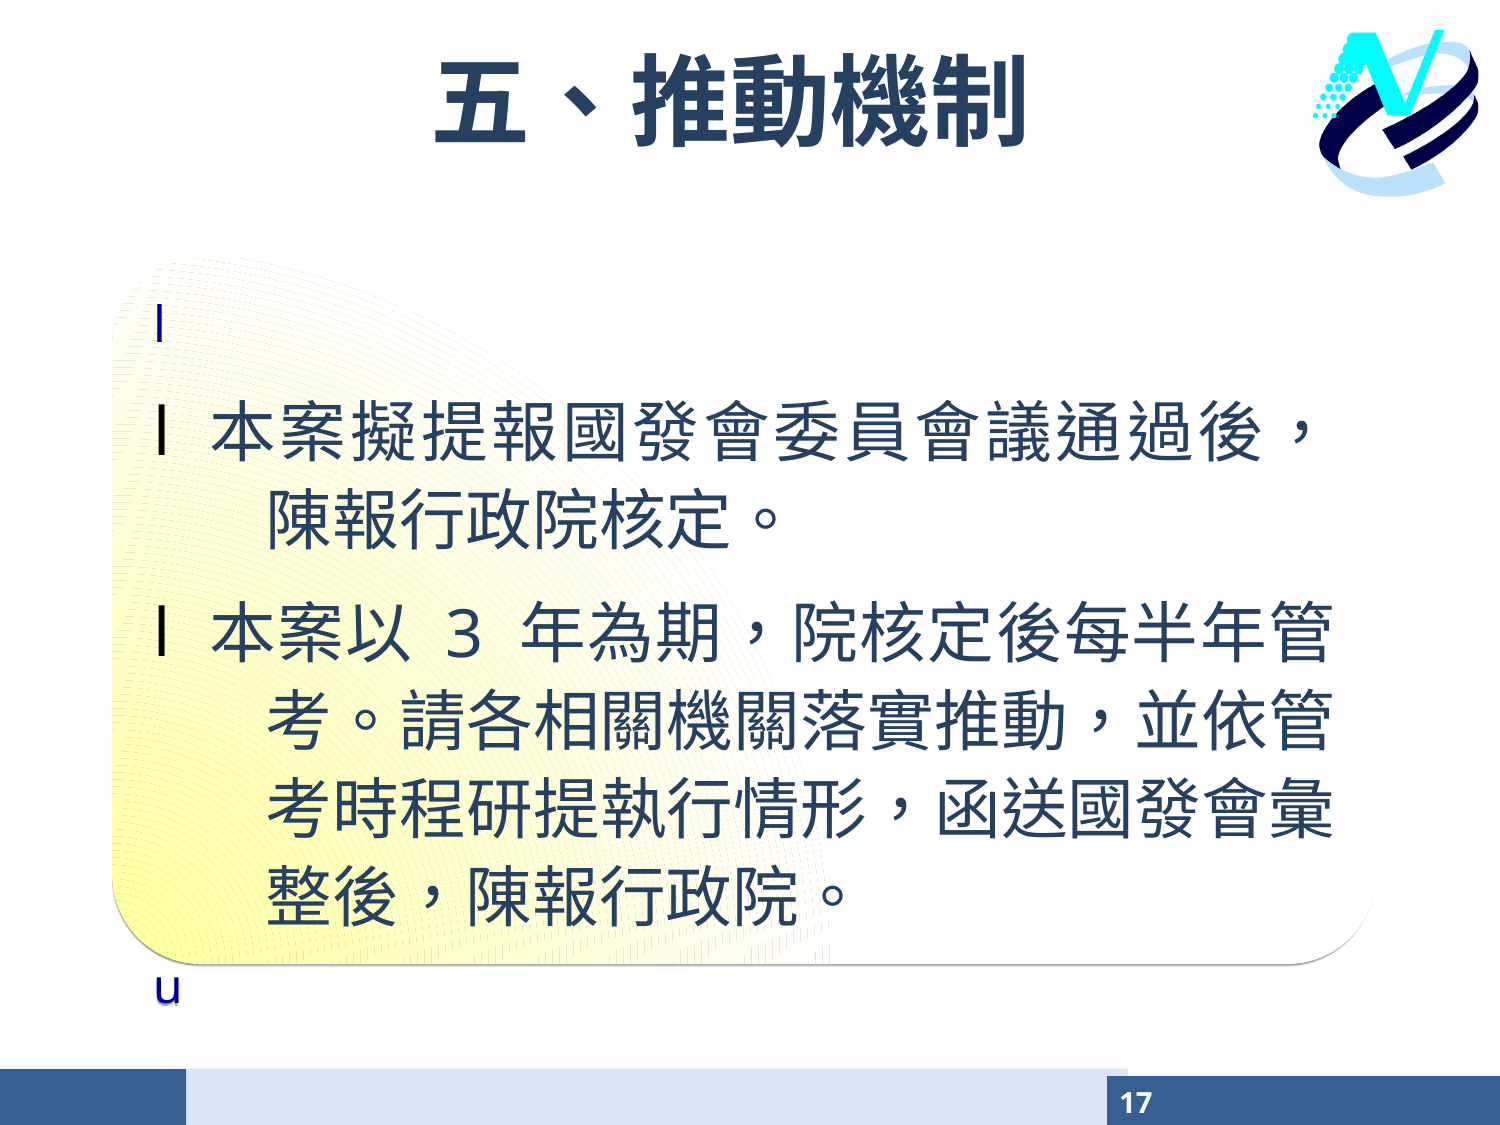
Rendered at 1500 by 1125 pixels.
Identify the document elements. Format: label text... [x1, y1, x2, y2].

title 五、推動機制 [2, 0, 1459, 197]
text_box 本案擬提報國發會委員會議通過後，陳報行政院核定。 本案以 3 年為期，院核定後每半年管考。請各相關機關落實推動，並依管考時程研提執行情形，函送國發會彙整後，陳報行政院。 [112, 255, 1377, 965]
